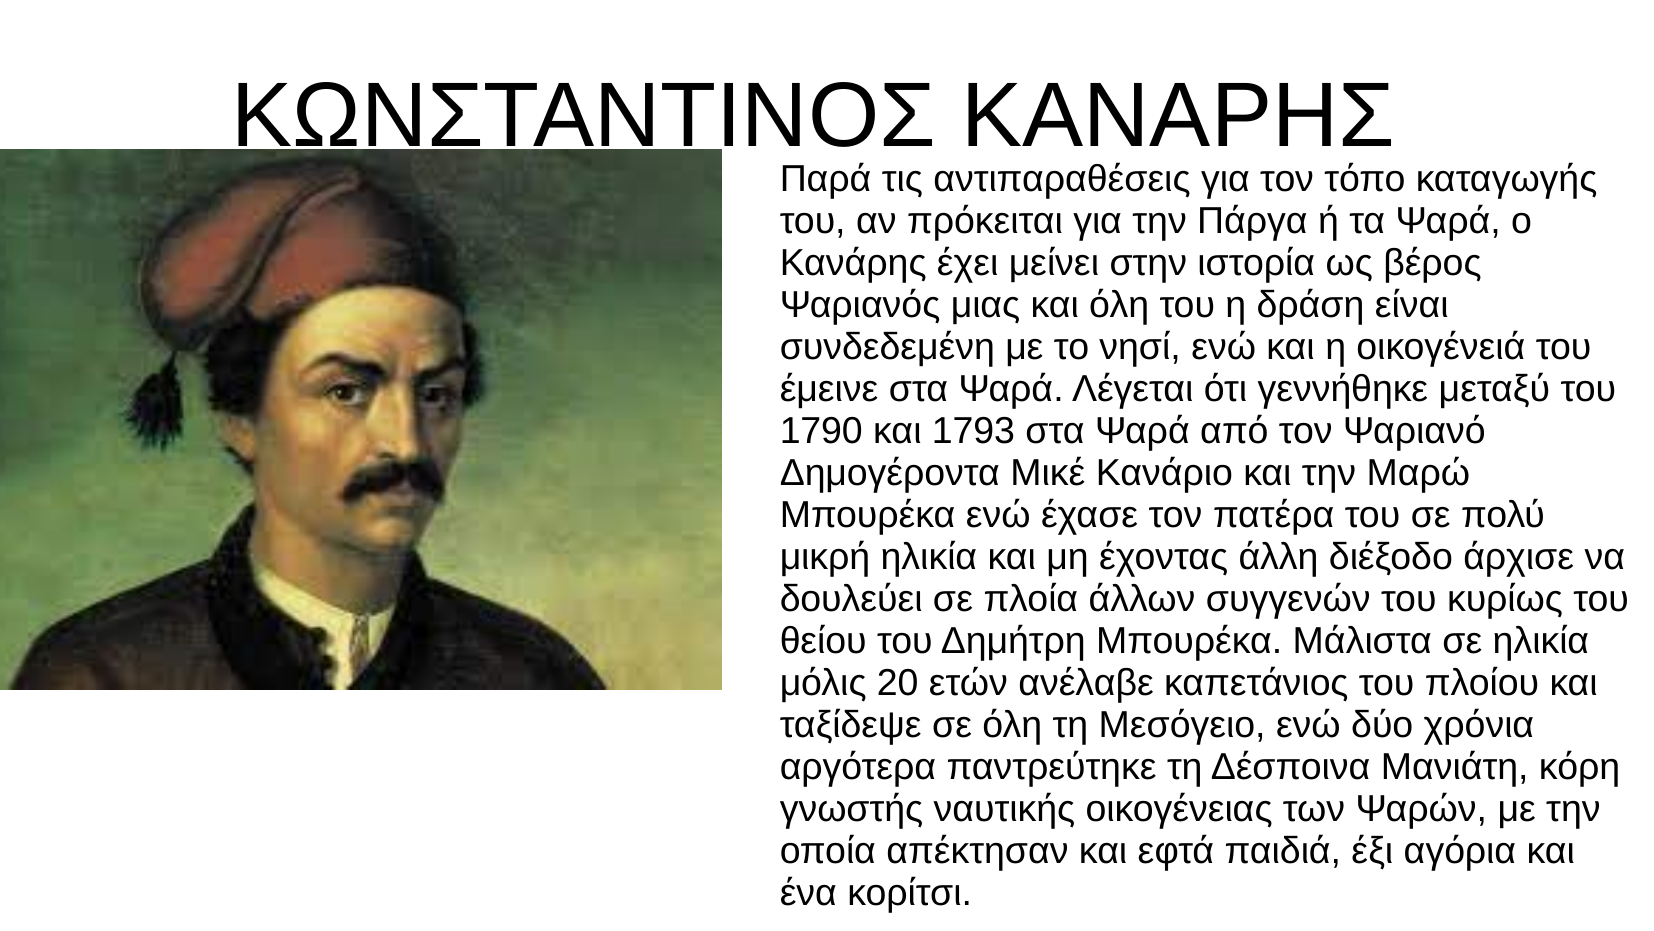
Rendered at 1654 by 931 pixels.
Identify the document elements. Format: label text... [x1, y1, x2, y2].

text_box Παρά τις αντιπαραθέσεις για τον τόπο καταγωγής του, αν πρόκειται για την Πάργα ή τα Ψαρά, ο Κανάρης έχει μείνει στην ιστορία ως βέρος Ψαριανός μιας και όλη του η δράση είναι συνδεδεμένη με το νησί, ενώ και η οικογένειά του έμεινε στα Ψαρά. Λέγεται ότι γεννήθηκε μεταξύ του 1790 και 1793 στα Ψαρά από τον Ψαριανό Δημογέροντα Μικέ Κανάριο και την Μαρώ Μπουρέκα ενώ έχασε τον πατέρα του σε πολύ μικρή ηλικία και μη έχοντας άλλη διέξοδο άρχισε να δουλεύει σε πλοία άλλων συγγενών του κυρίως του θείου του Δημήτρη Μπουρέκα. Μάλιστα σε ηλικία μόλις 20 ετών ανέλαβε καπετάνιος του πλοίου και ταξίδεψε σε όλη τη Μεσόγειο, ενώ δύο χρόνια αργότερα παντρεύτηκε τη Δέσποινα Μανιάτη, κόρη γνωστής ναυτικής οικογένειας των Ψαρών, με την οποία απέκτησαν και εφτά παιδιά, έξι αγόρια και ένα κορίτσι. [765, 150, 1651, 931]
picture [0, 149, 722, 690]
title ΚΩΝΣΤΑΝΤΙΝΟΣ ΚΑΝΑΡΗΣ [82, 37, 1571, 193]
